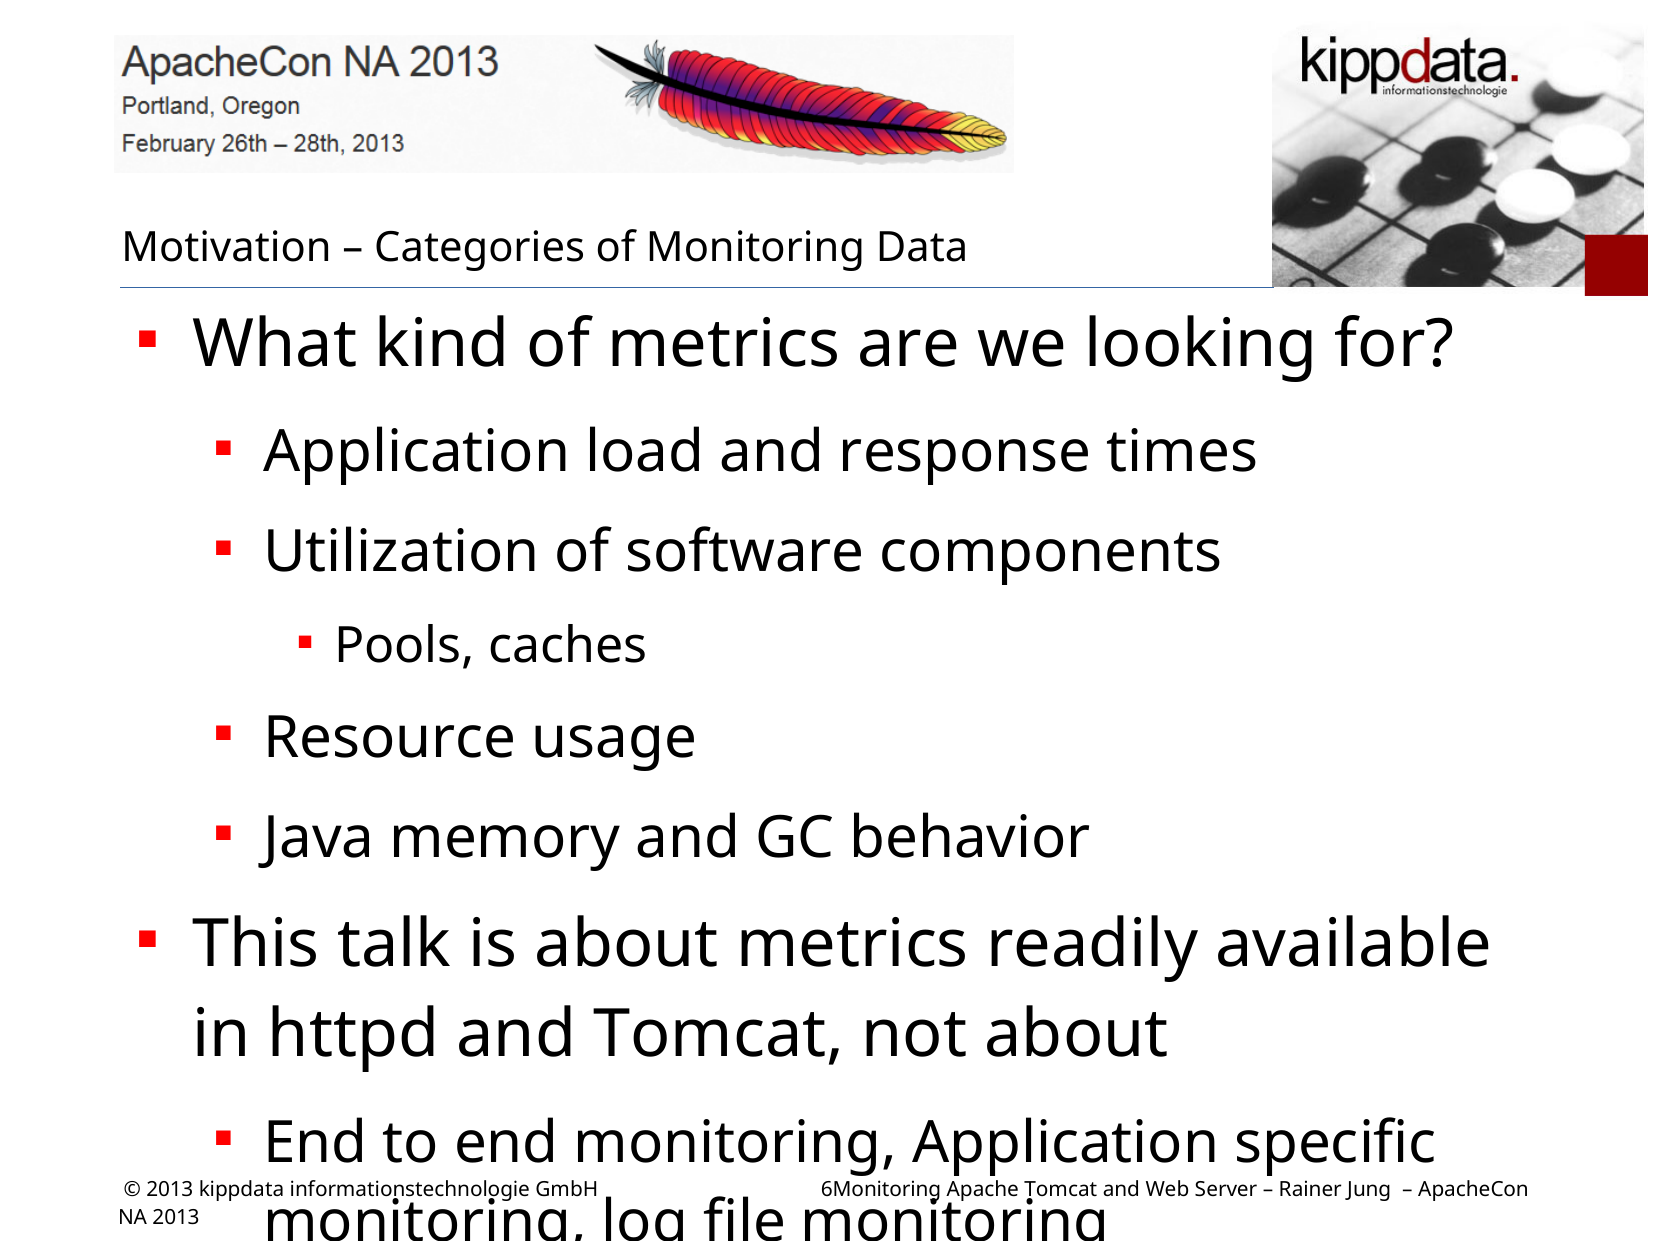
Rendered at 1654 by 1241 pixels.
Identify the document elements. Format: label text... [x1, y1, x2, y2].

picture [114, 35, 1014, 173]
title Motivation – Categories of Monitoring Data [121, 204, 1242, 286]
list What kind of metrics are we looking for? Application load and response times Utilization of software components Pools, caches Resource usage Java memory and GC behavior This talk is about metrics readily available in httpd and Tomcat, not about End to end monitoring, Application specific monitoring, log file monitoring [121, 294, 1534, 1151]
picture [1272, 5, 1648, 302]
